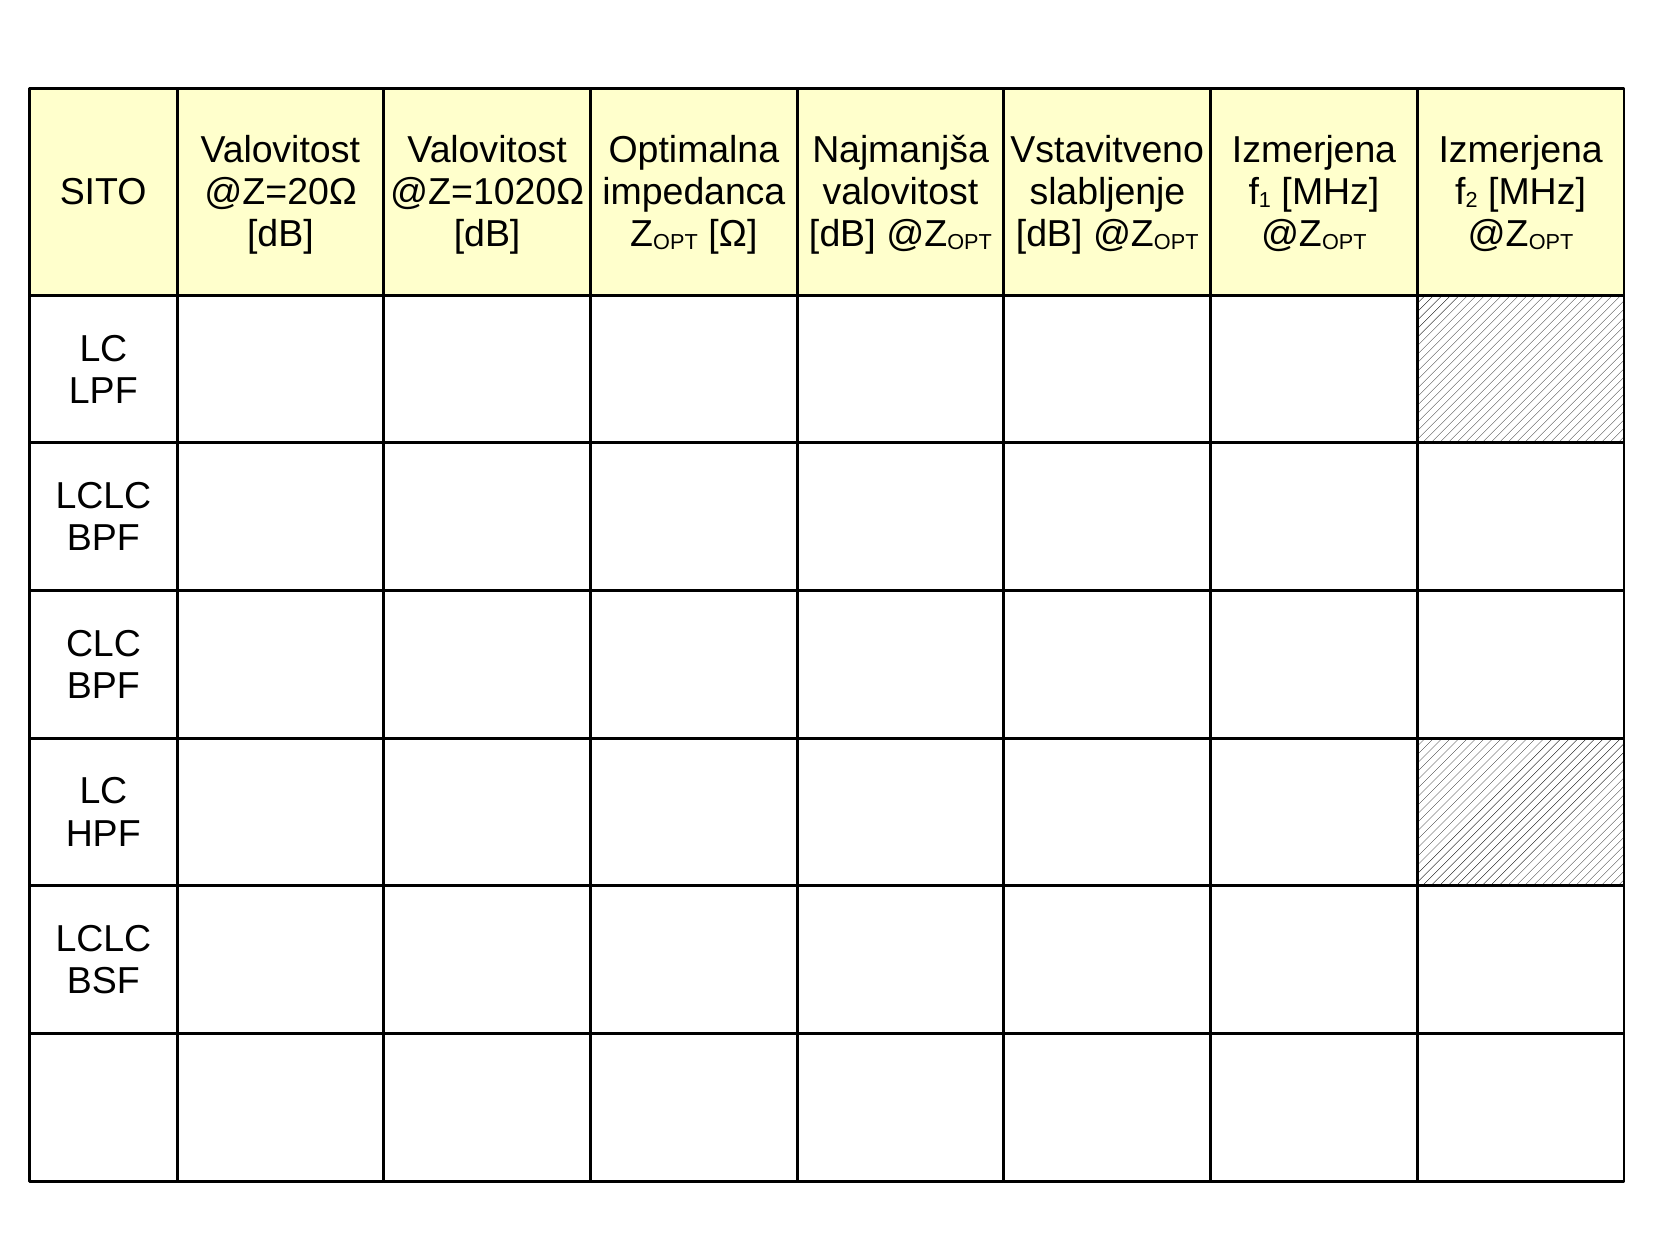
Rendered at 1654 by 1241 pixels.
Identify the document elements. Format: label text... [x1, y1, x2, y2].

text_box SITO [29, 88, 178, 295]
text_box Valovitost @Z=20Ω [dB] [178, 88, 383, 295]
text_box Izmerjena f1 [MHz] @ZOPT [1211, 88, 1417, 295]
text_box Vstavitveno slabljenje [dB] @ZOPT [1003, 88, 1211, 295]
text_box Optimalna impedanca ZOPT [Ω] [591, 88, 797, 295]
text_box Najmanjša valovitost [dB] @ZOPT [797, 88, 1003, 295]
text_box LC HPF [29, 738, 177, 885]
text_box Valovitost @Z=1020Ω [dB] [383, 88, 591, 295]
text_box LC LPF [29, 295, 177, 442]
text_box [29, 295, 1625, 1182]
text_box Izmerjena f2 [MHz] @ZOPT [1417, 88, 1625, 295]
text_box LCLC BPF [29, 442, 177, 590]
text_box CLC BPF [29, 590, 177, 738]
text_box LCLC BSF [29, 885, 177, 1033]
